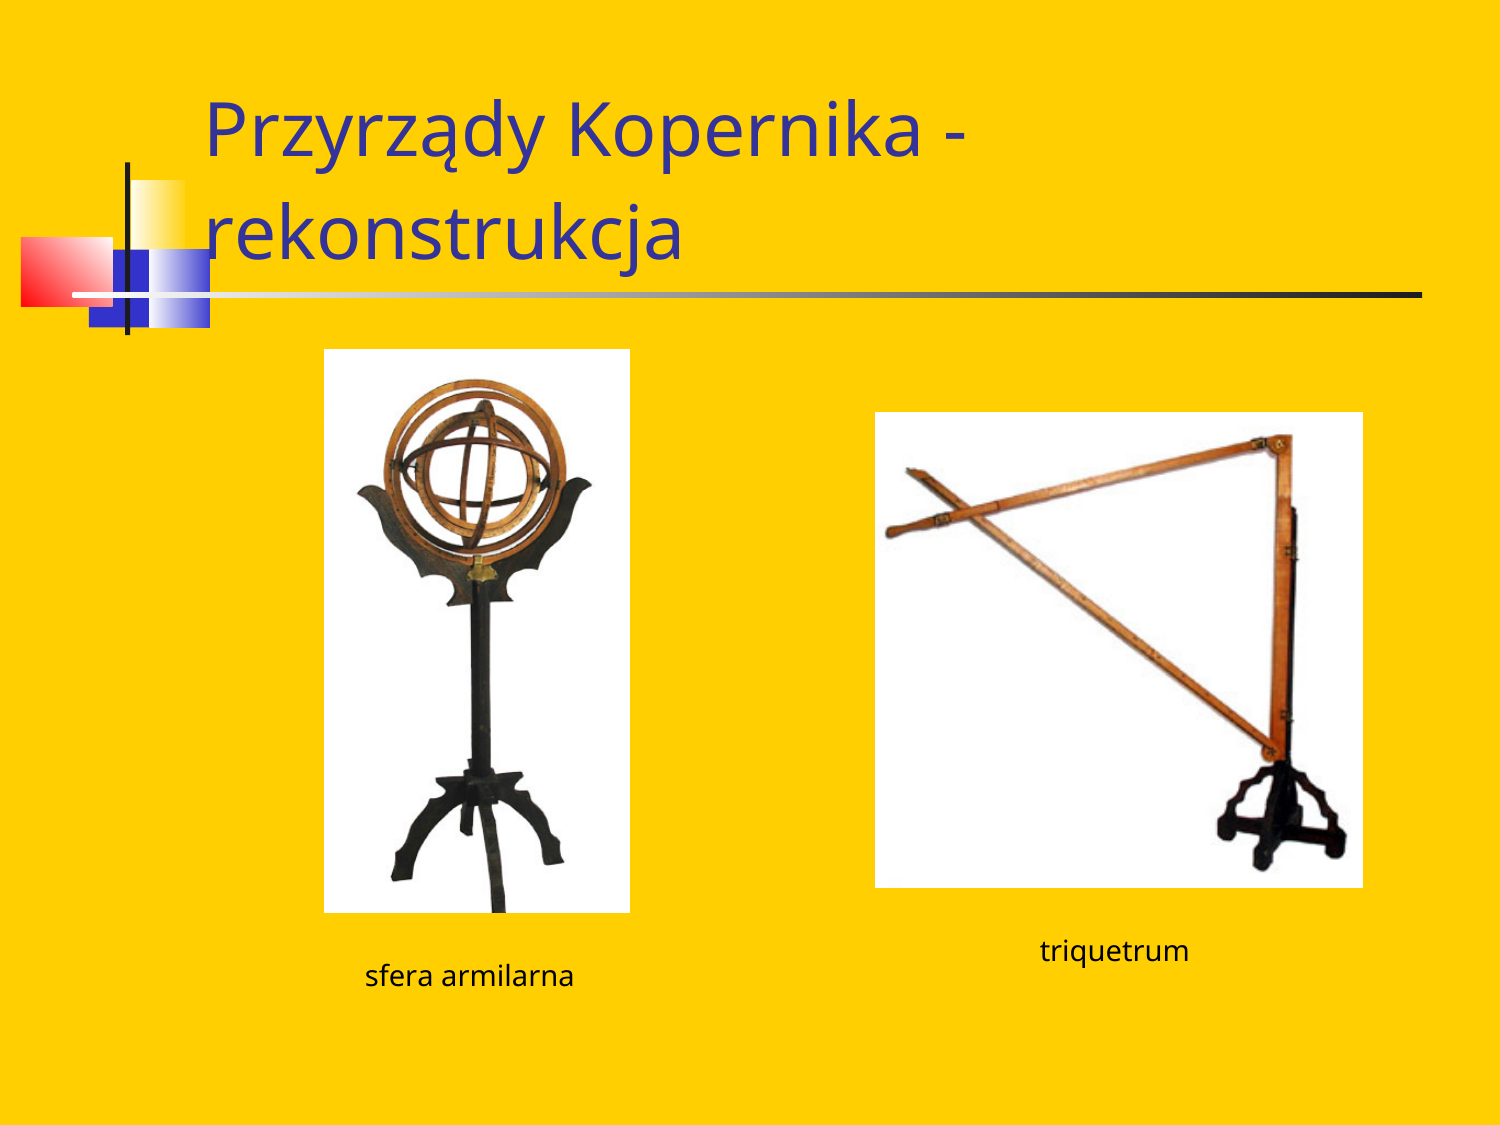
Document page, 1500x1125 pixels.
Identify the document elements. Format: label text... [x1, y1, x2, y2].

picture [324, 349, 630, 913]
picture [875, 412, 1363, 888]
text_box sfera armilarna [349, 949, 676, 1001]
text_box triquetrum [1024, 924, 1363, 976]
title Przyrządy Kopernika - rekonstrukcja [188, 93, 1468, 289]
